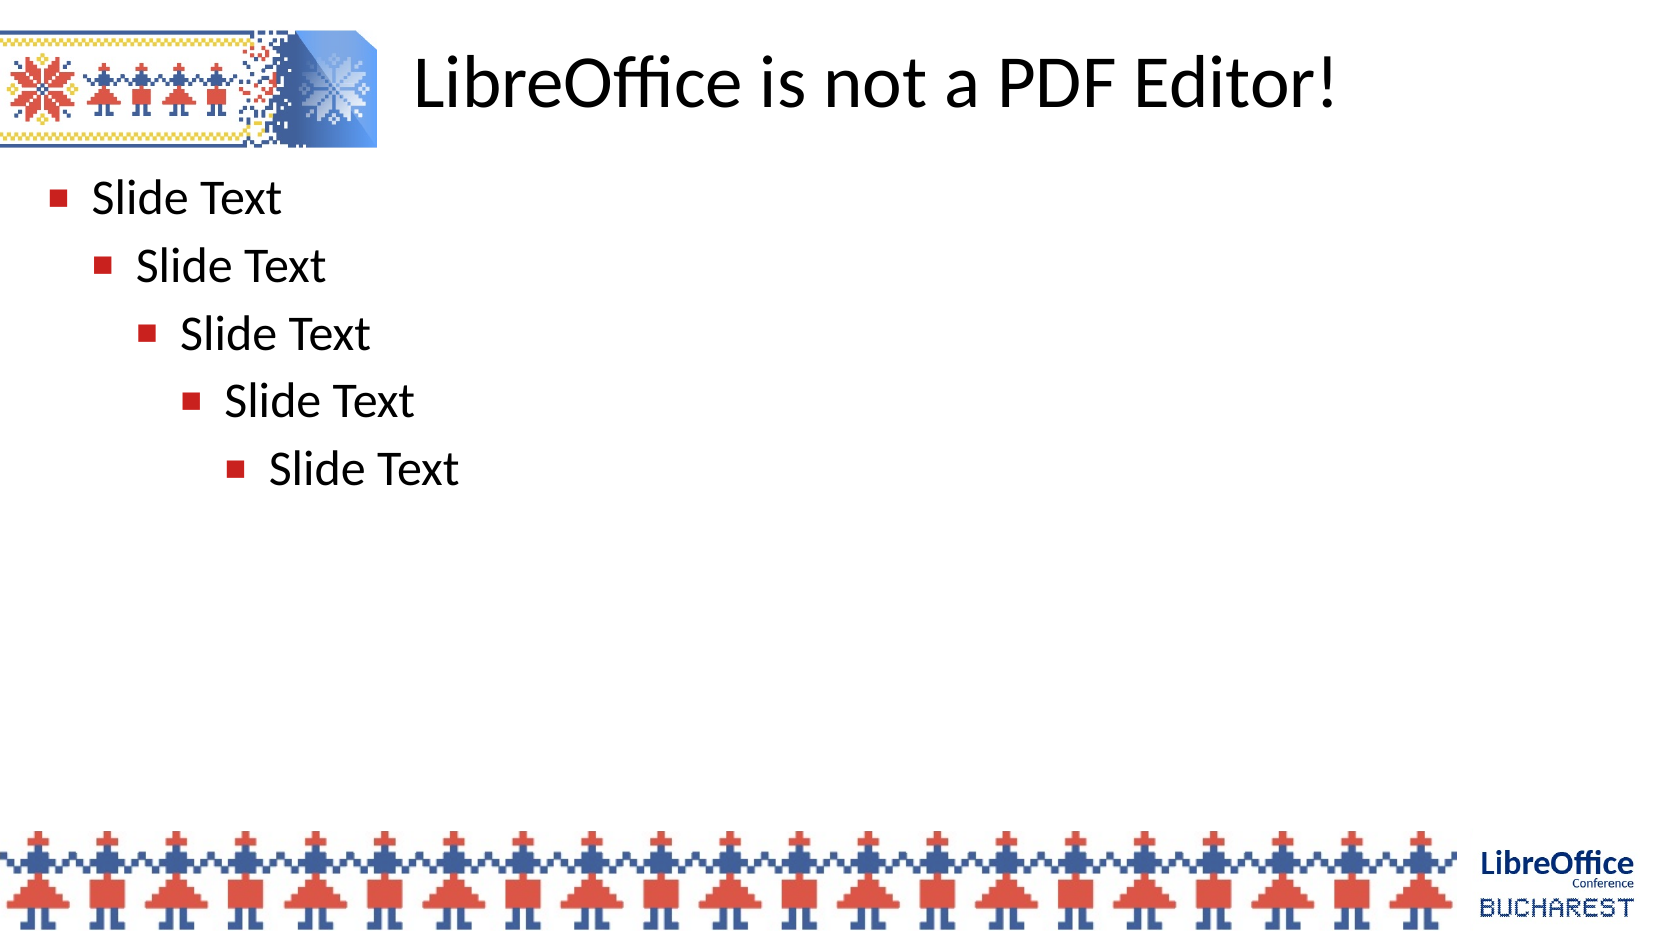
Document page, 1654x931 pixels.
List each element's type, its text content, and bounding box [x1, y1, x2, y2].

picture [1580, 812, 1640, 931]
title LibreOffice is not a PDF Editor! [413, 29, 1625, 148]
list Slide Text Slide Text Slide Text Slide Text Slide Text [47, 177, 1625, 798]
